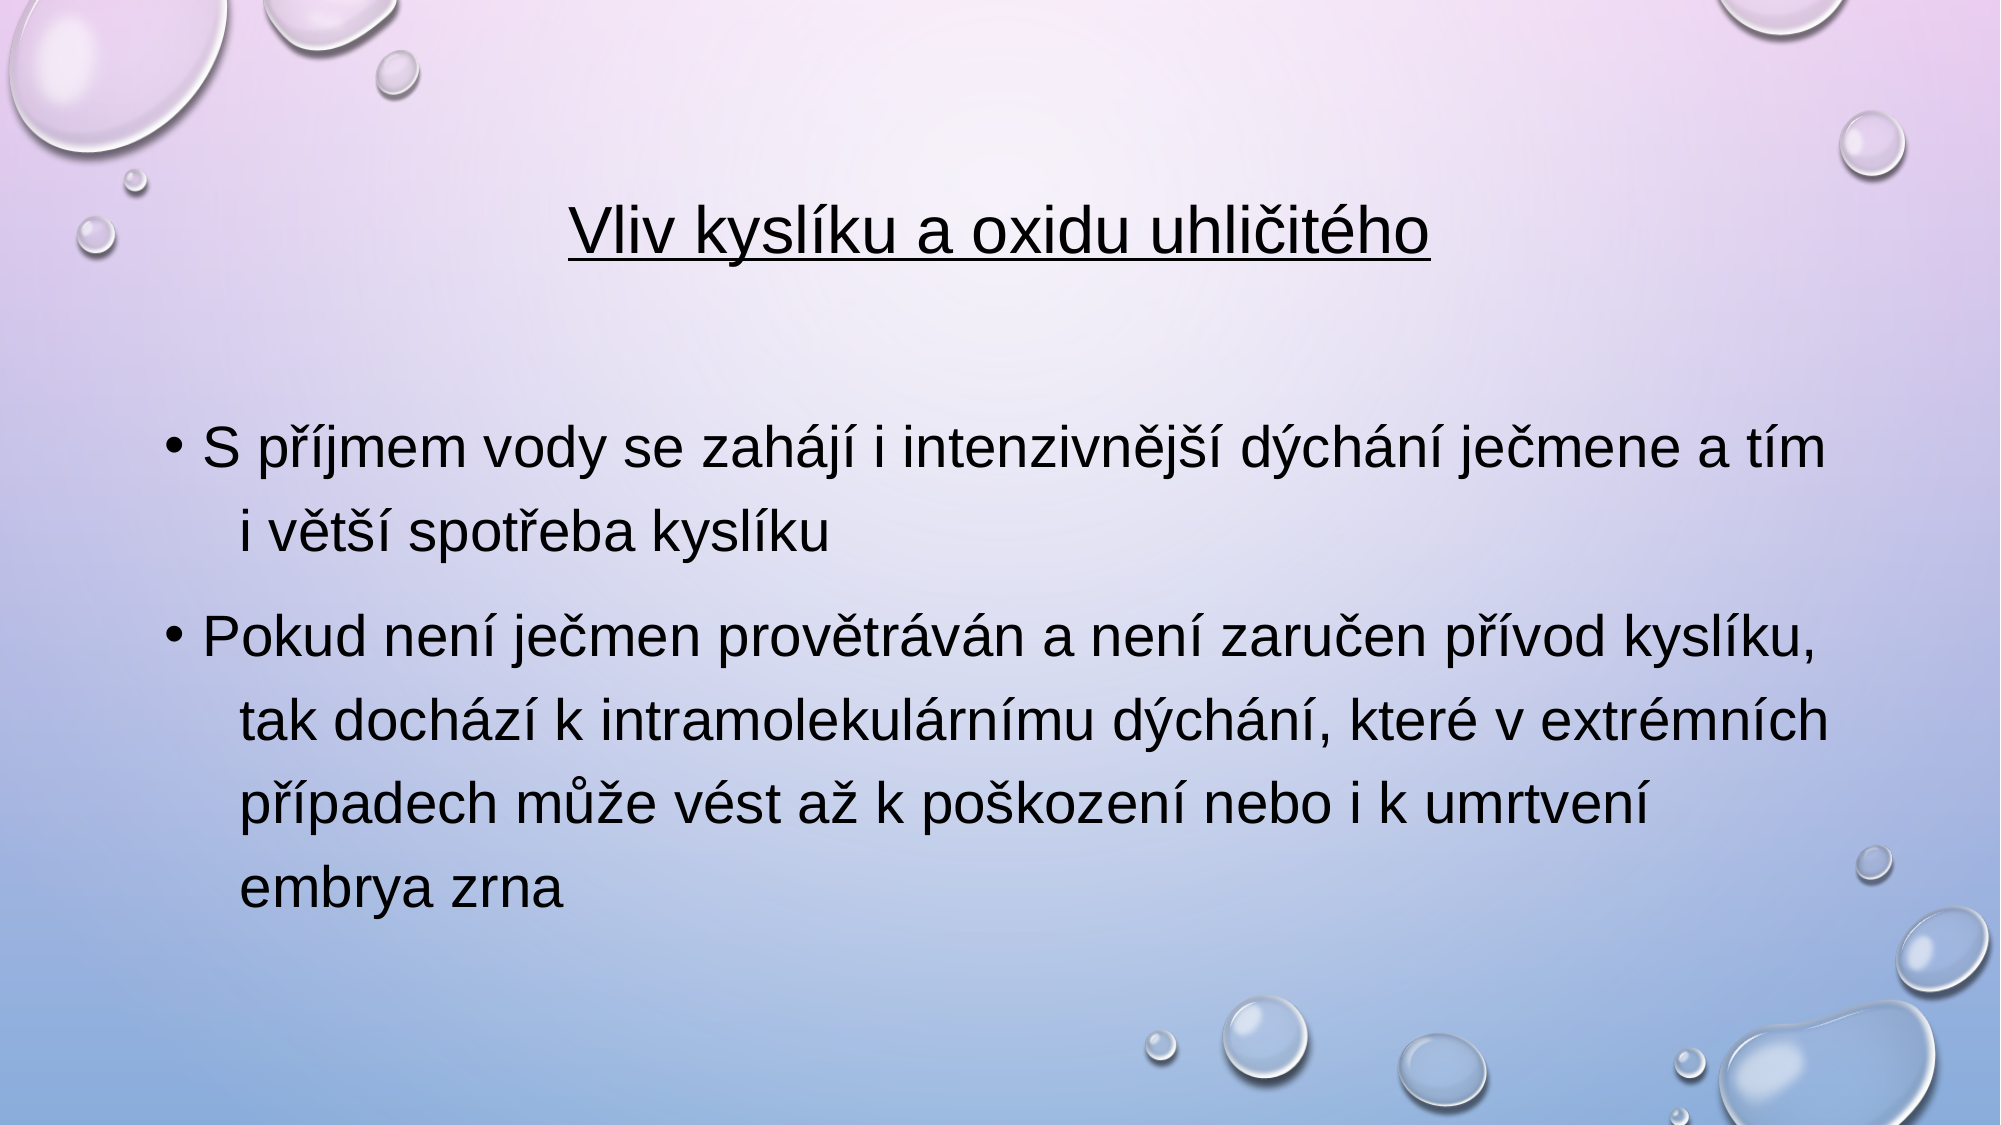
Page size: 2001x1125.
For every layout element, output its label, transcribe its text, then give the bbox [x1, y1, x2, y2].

list S příjmem vody se zahájí i intenzivnější dýchání ječmene a tím i větší spotřeba kyslíku Pokud není ječmen provětráván a není zaručen přívod kyslíku, tak dochází k intramolekulárnímu dýchání, které v extrémních případech může vést až k poškození nebo i k umrtvení embrya zrna [149, 388, 1850, 950]
title Vliv kyslíku a oxidu uhličitého [149, 101, 1851, 364]
